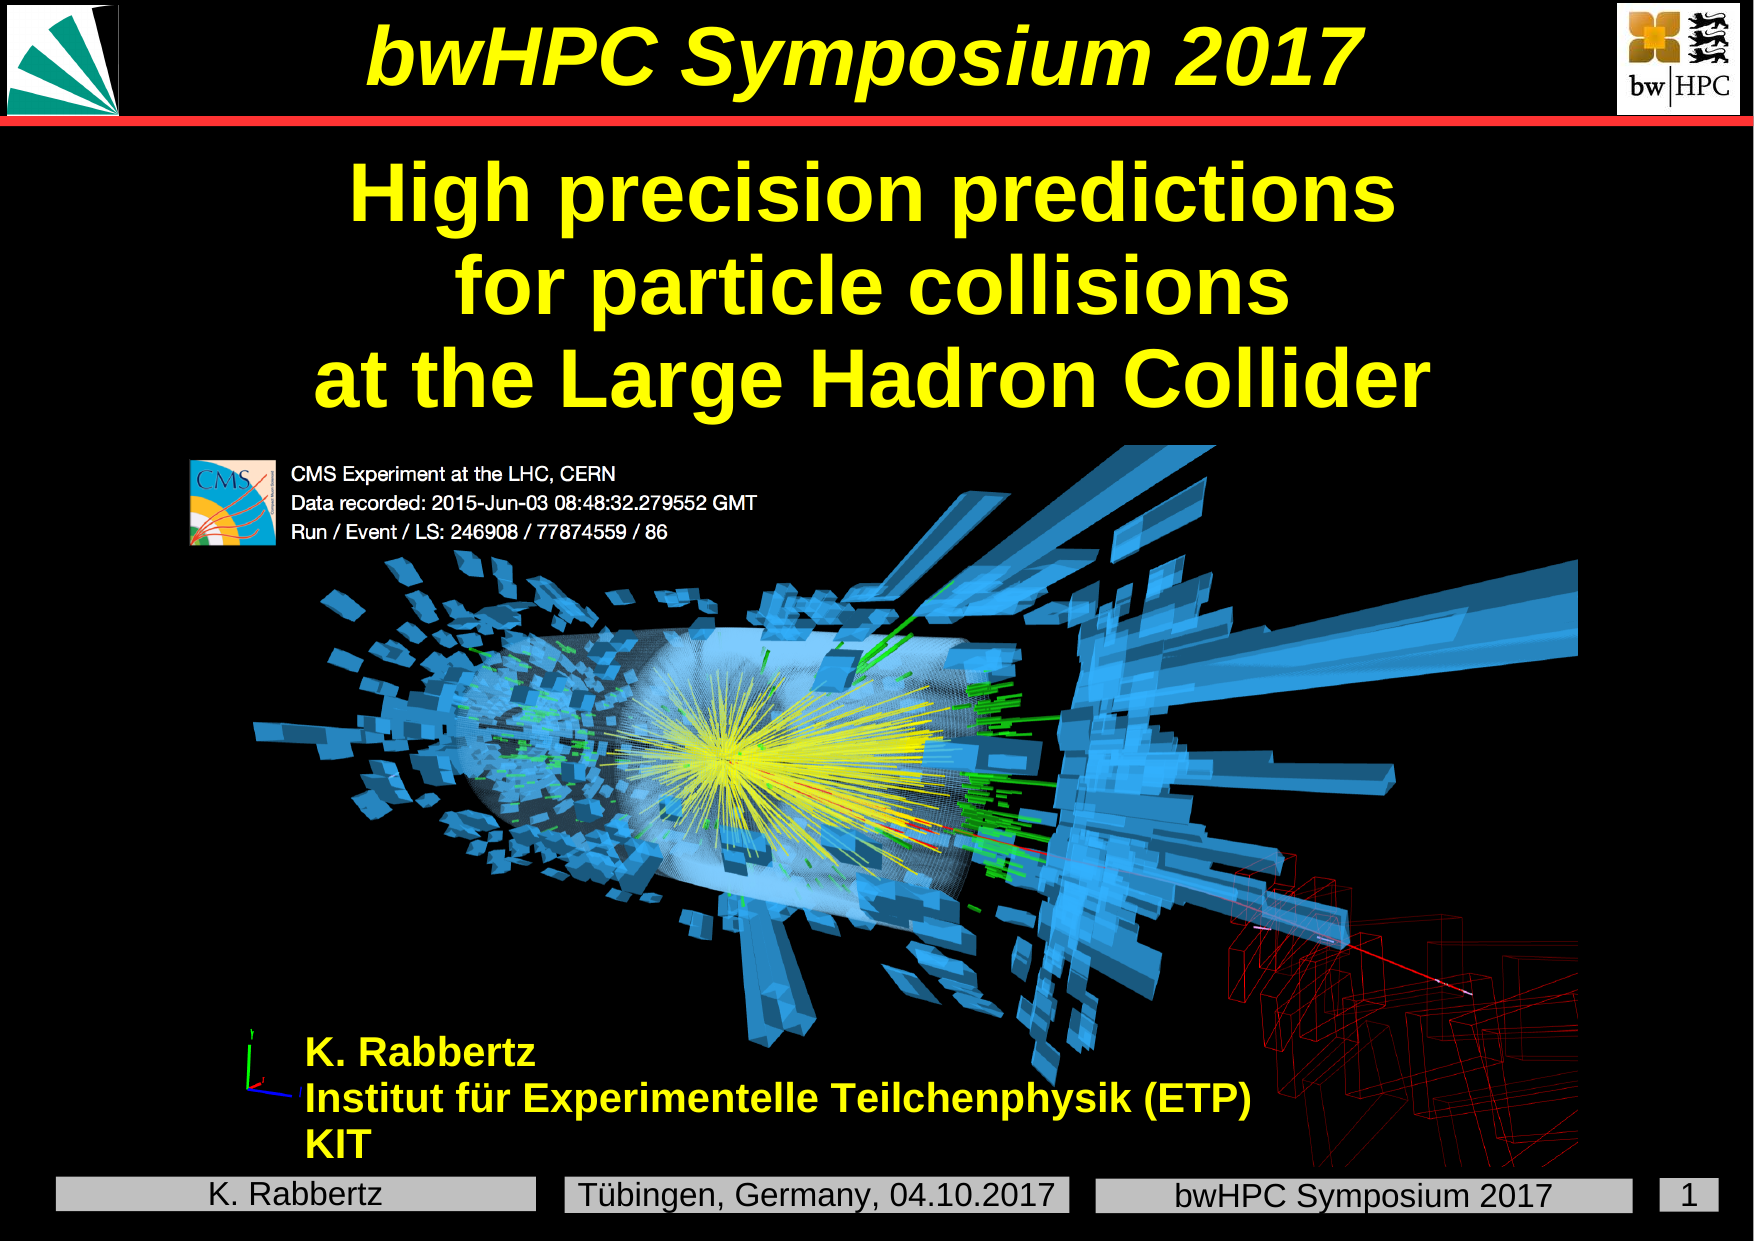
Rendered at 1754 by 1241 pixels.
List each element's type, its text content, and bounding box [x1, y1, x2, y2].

picture [1617, 3, 1740, 115]
picture [7, 5, 119, 116]
title bwHPC Symposium 2017 [123, 0, 1606, 114]
text_box K. Rabbertz Institut für Experimentelle Teilchenphysik (ETP) KIT [292, 1022, 1261, 1176]
picture [176, 445, 1578, 1168]
text_box High precision predictions for particle collisions at the Large Hadron Collider [302, 140, 1452, 432]
